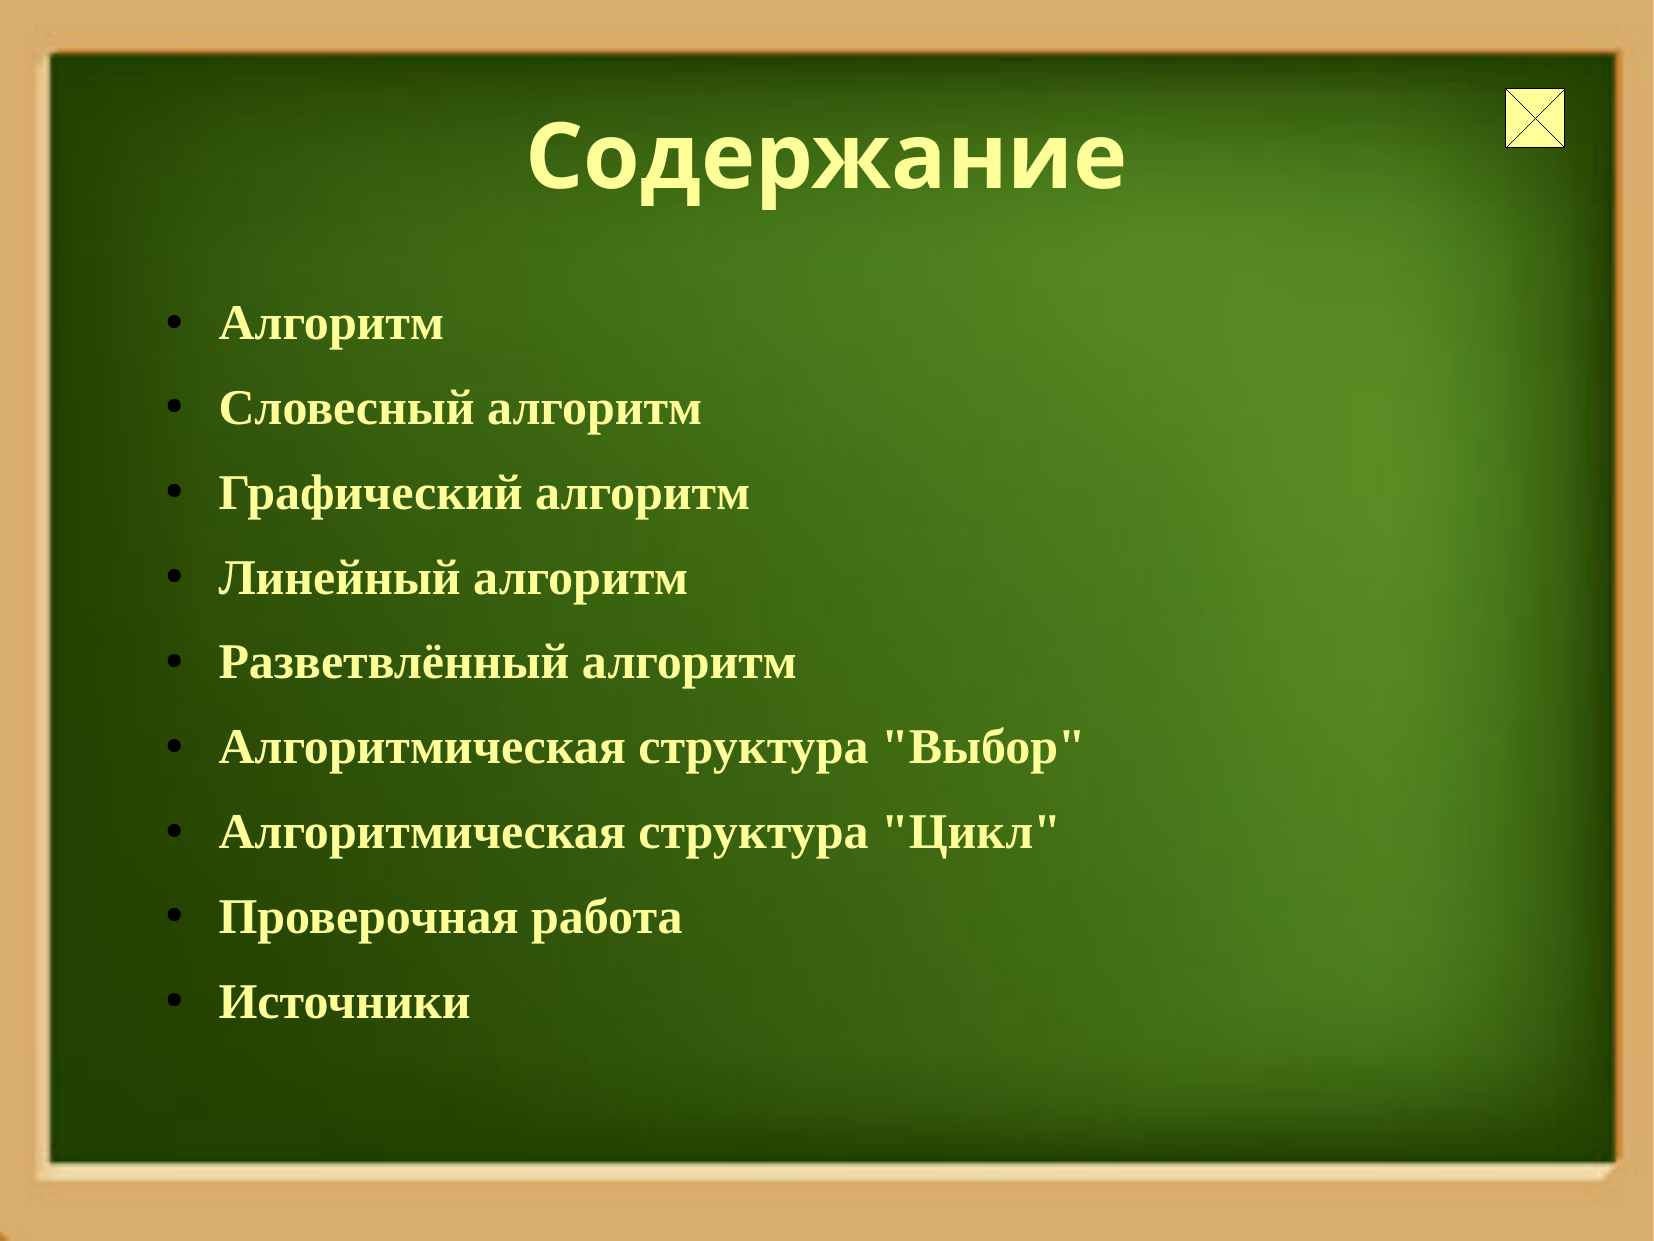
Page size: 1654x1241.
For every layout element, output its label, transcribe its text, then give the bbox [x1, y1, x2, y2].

list Алгоритм Словесный алгоритм Графический алгоритм Линейный алгоритм Разветвлённый алгоритм Алгоритмическая структура "Выбор" Алгоритмическая структура "Цикл" Проверочная работа Источники [147, 295, 1099, 1152]
text_box [1505, 88, 1565, 148]
title Содержание [82, 49, 1571, 257]
picture [0, 0, 1654, 1241]
